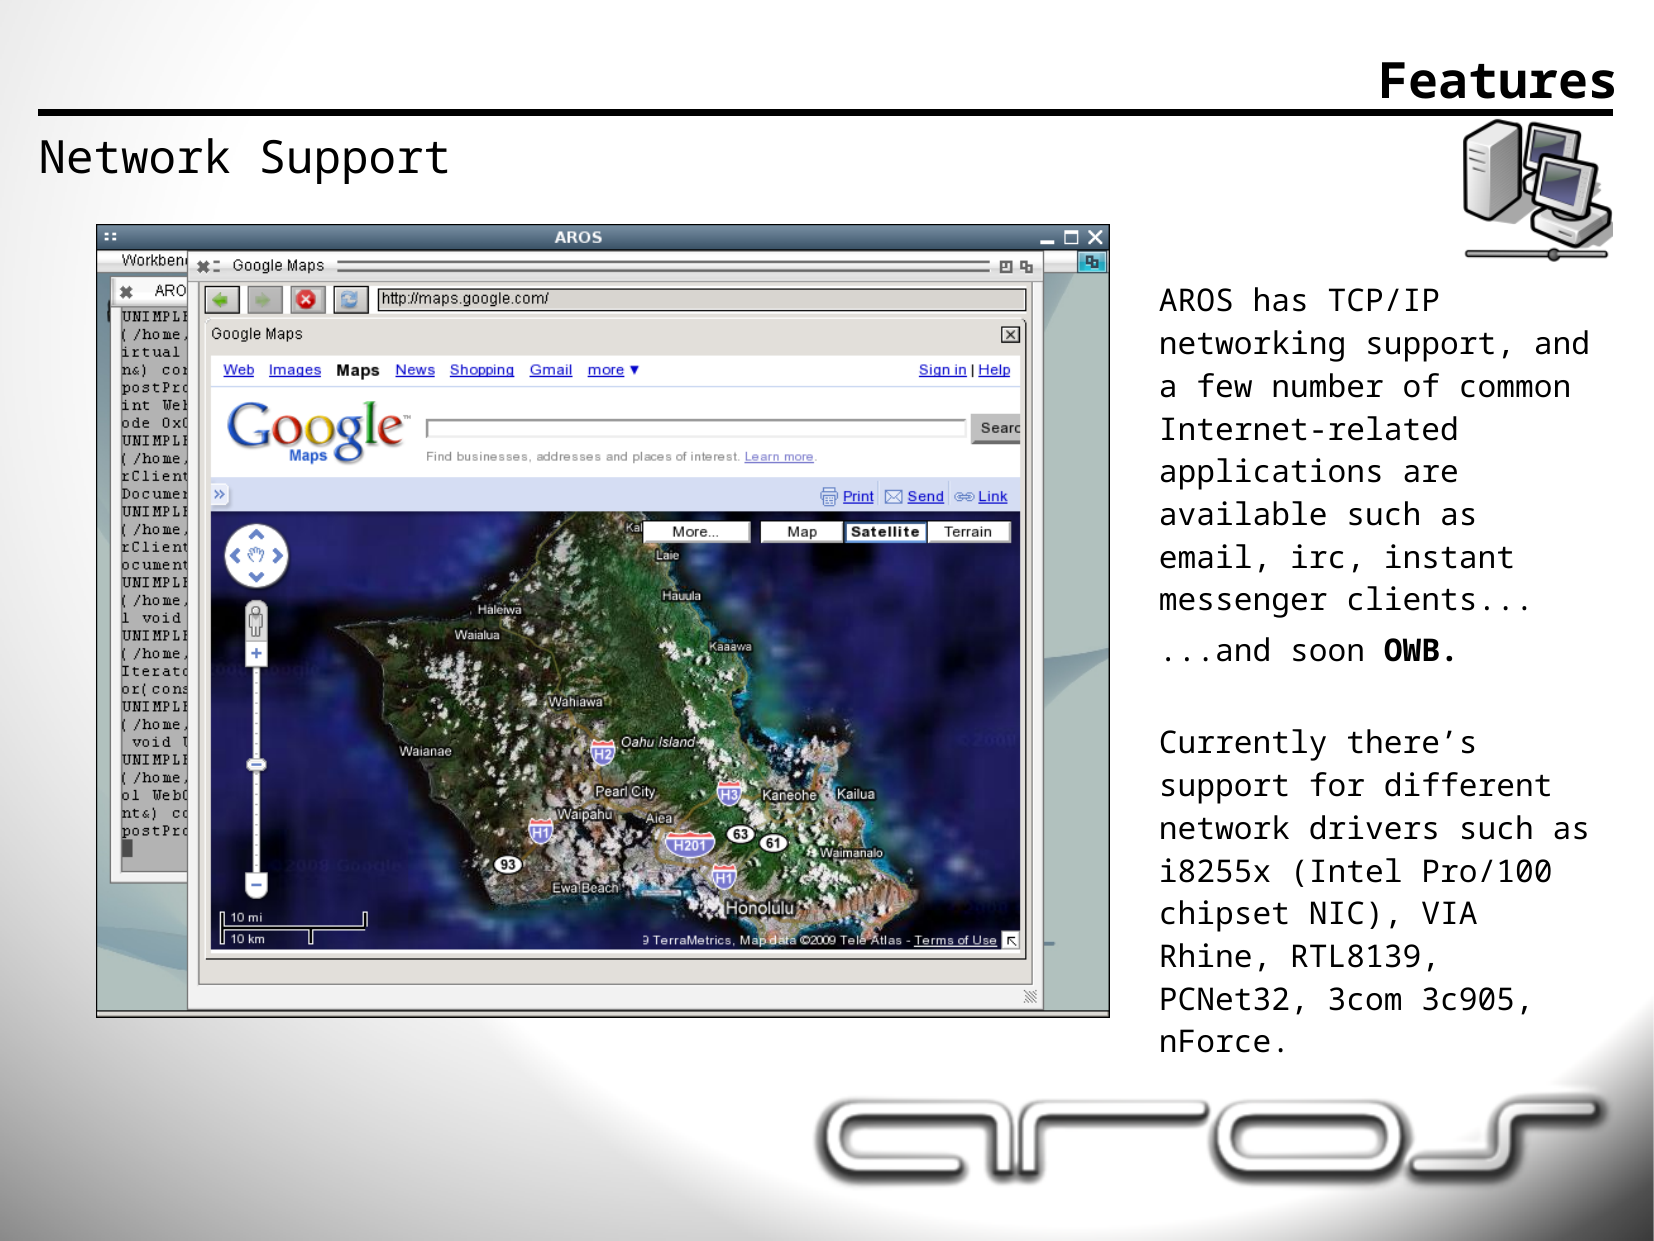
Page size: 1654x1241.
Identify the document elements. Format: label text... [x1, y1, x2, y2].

picture [0, 0, 1654, 1241]
text_box Network Support [23, 116, 467, 178]
text_box AROS has TCP/IP networking support, and a few number of common Internet-related applications are available such as email, irc, instant messenger clients... ...and soon OWB. Currently there’s support for different network drivers such as i8255x (Intel Pro/100 chipset NIC), VIA Rhine, RTL8139, PCNet32, 3com 3c905, nForce. [1144, 270, 1620, 896]
text_box Features [1363, 37, 1637, 103]
